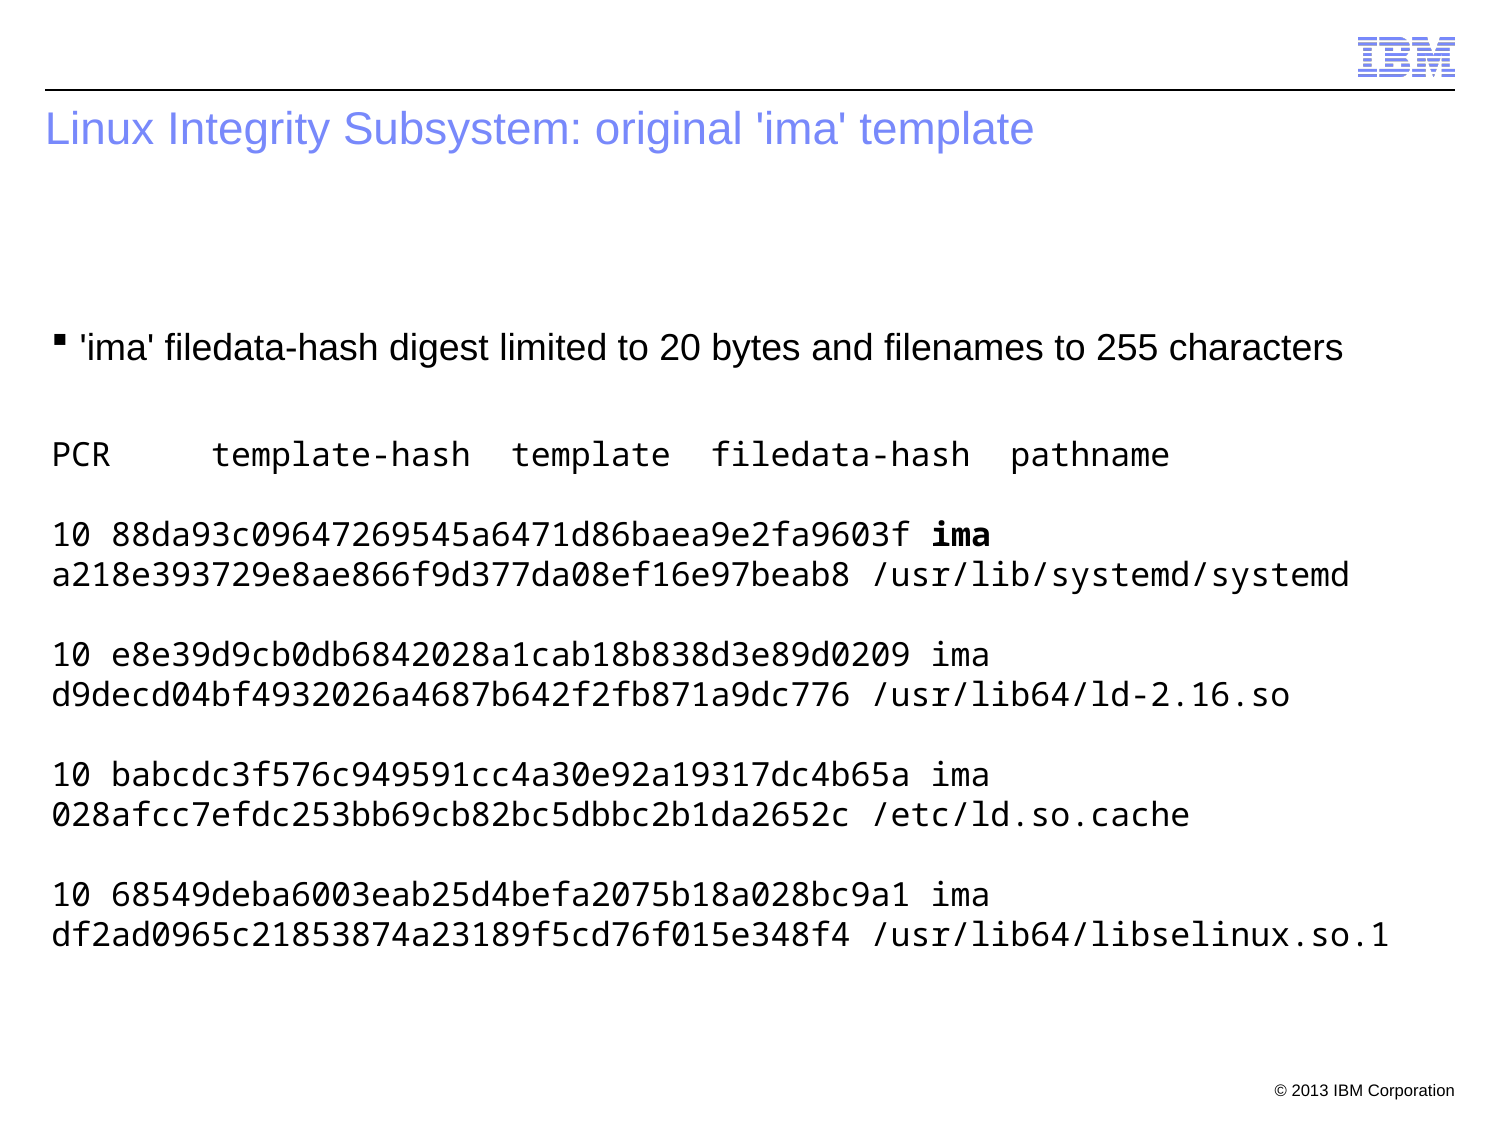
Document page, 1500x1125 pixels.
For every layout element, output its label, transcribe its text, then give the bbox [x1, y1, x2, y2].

text_box 'ima' filedata-hash digest limited to 20 bytes and filenames to 255 characters [36, 314, 1411, 451]
text_box PCR template-hash template filedata-hash pathname 10 88da93c09647269545a6471d86baea9e2fa9603f ima a218e393729e8ae866f9d377da08ef16e97beab8 /usr/lib/systemd/systemd 10 e8e39d9cb0db6842028a1cab18b838d3e89d0209 ima d9decd04bf4932026a4687b642f2fb871a9dc776 /usr/lib64/ld-2.16.so 10 babcdc3f576c949591cc4a30e92a19317dc4b65a ima 028afcc7efdc253bb69cb82bc5dbbc2b1da2652c /etc/ld.so.cache 10 68549deba6003eab25d4befa2075b18a028bc9a1 ima df2ad0965c21853874a23189f5cd76f015e348f4 /usr/lib64/libselinux.so.1 [36, 396, 1500, 961]
picture [1358, 37, 1455, 77]
title Linux Integrity Subsystem: original 'ima' template [29, 97, 1455, 218]
